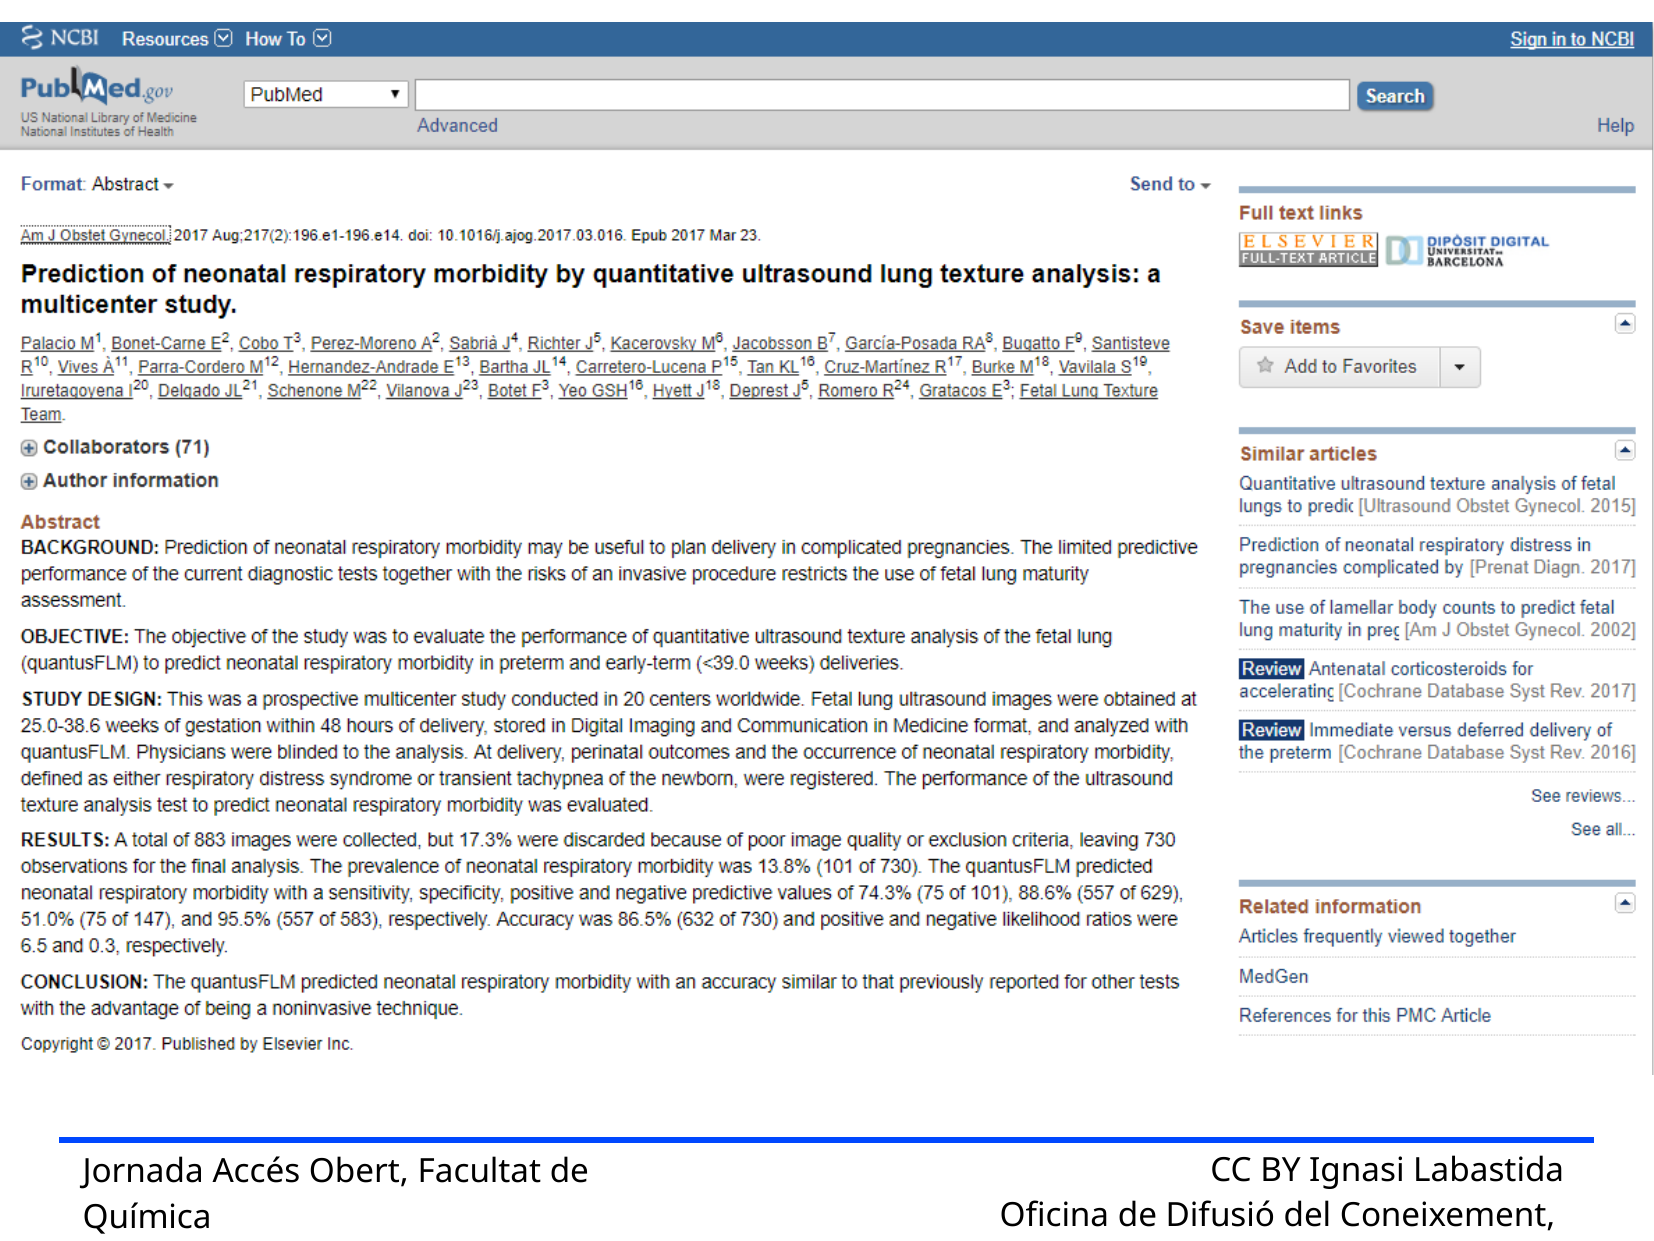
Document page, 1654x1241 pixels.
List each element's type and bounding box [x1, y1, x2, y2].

picture [0, 22, 1654, 1075]
